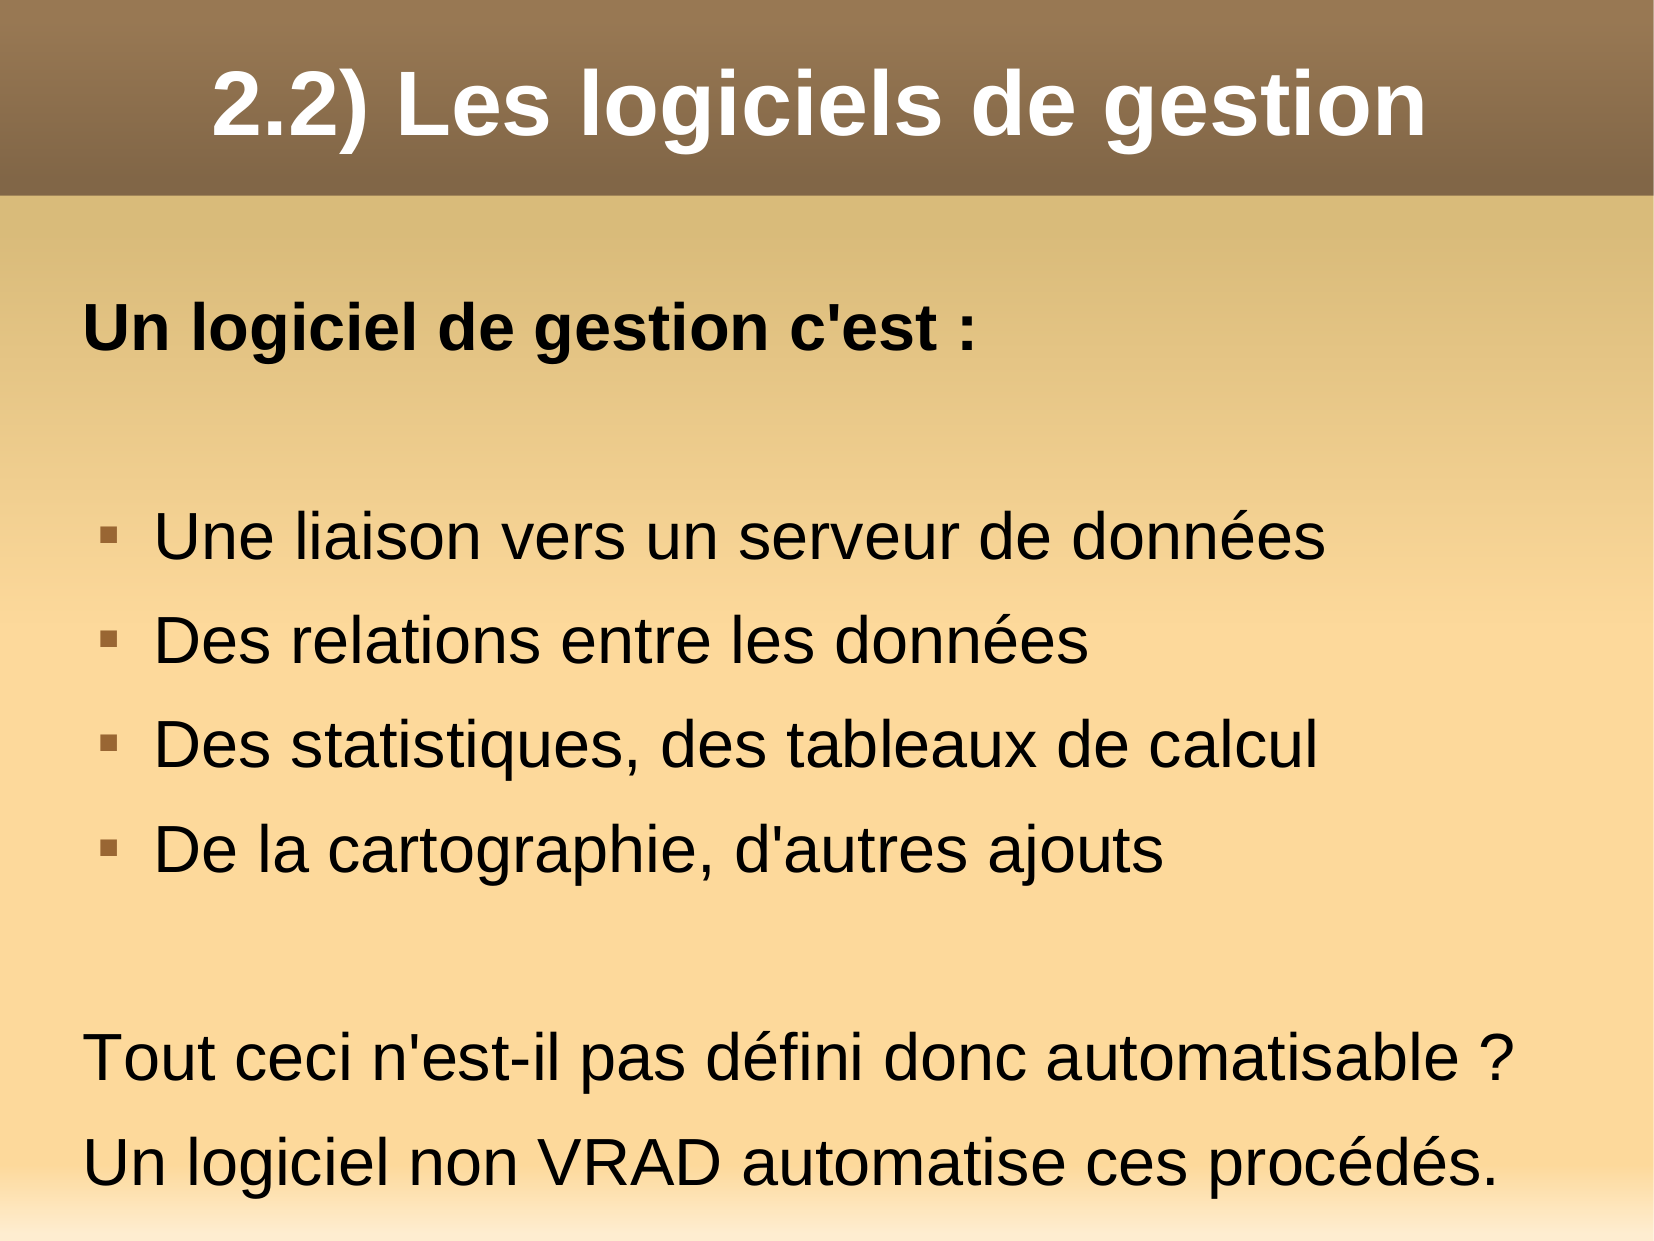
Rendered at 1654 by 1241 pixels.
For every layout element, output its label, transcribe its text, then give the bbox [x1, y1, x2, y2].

title 2.2) Les logiciels de gestion [76, 7, 1565, 200]
picture [0, 0, 1654, 1241]
list Un logiciel de gestion c'est : Une liaison vers un serveur de données Des relations entre les données Des statistiques, des tableaux de calcul De la cartographie, d'autres ajouts Tout ceci n'est-il pas défini donc automatisable ? Un logiciel non VRAD automatise ces procédés. [82, 290, 1571, 1200]
